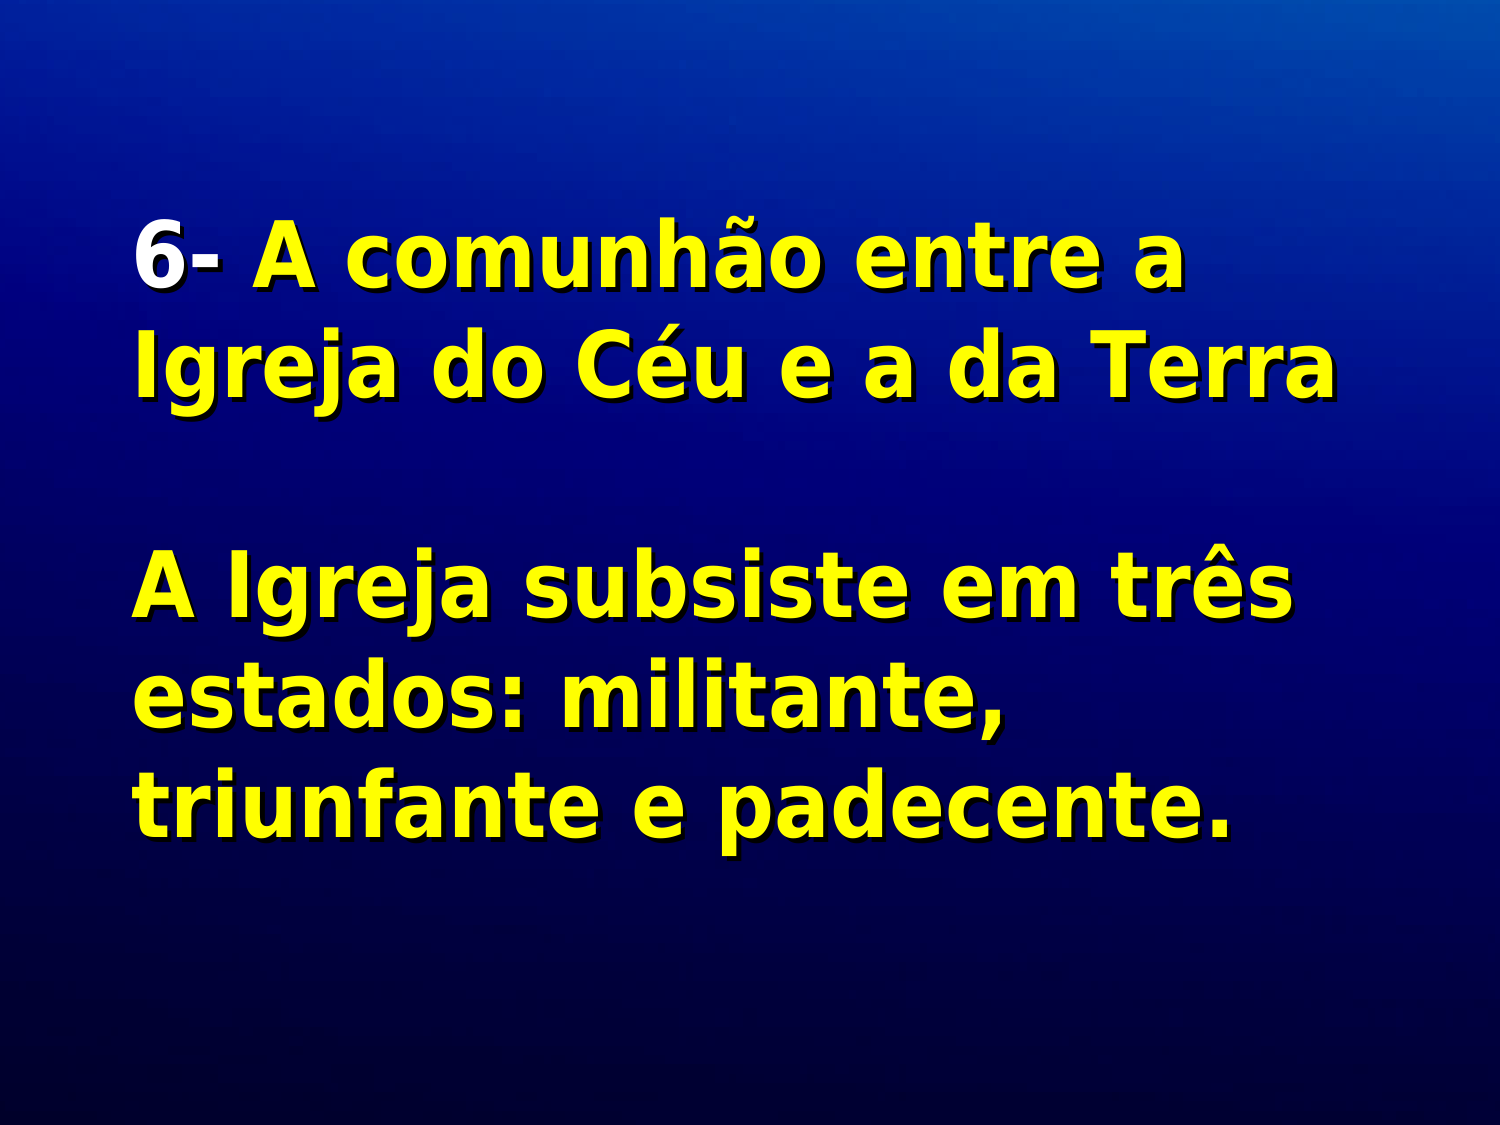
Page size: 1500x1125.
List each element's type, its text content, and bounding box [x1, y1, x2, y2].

picture [0, 0, 1500, 1125]
text_box 6- A comunhão entre a Igreja do Céu e a da Terra A Igreja subsiste em três estados: militante, triunfante e padecente. [118, 82, 1418, 1040]
